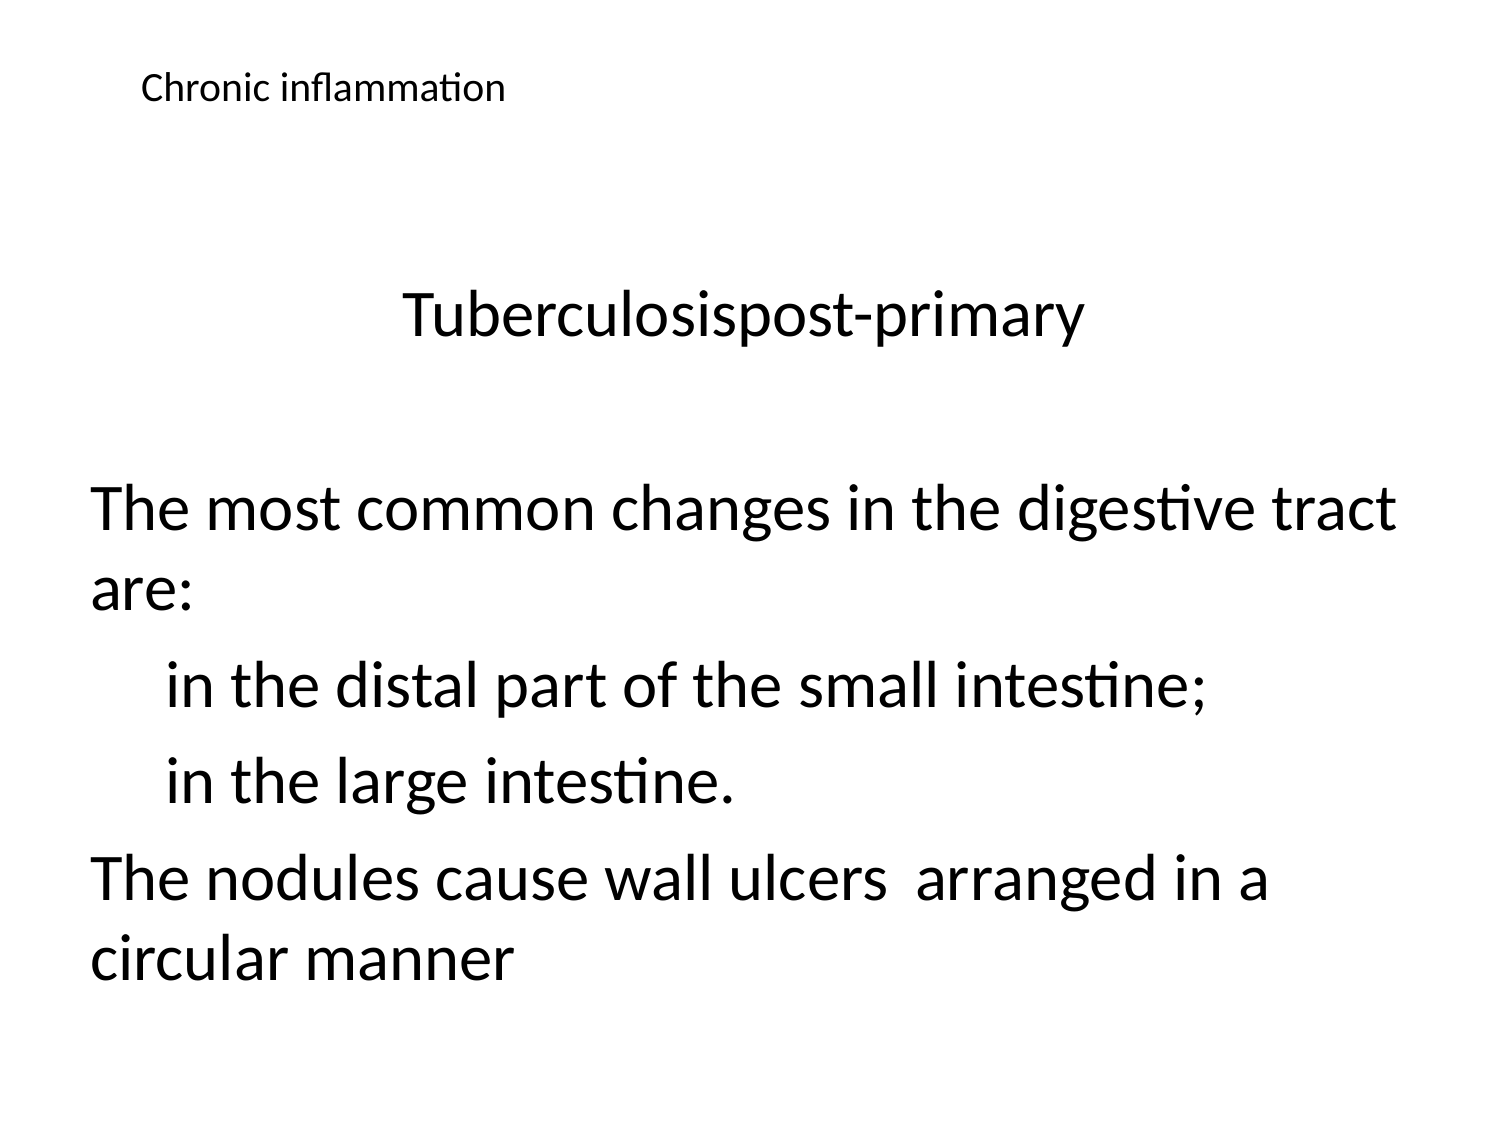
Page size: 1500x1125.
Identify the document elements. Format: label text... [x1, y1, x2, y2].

title Chronic inflammation [75, 45, 573, 126]
list Tuberculosispost-primary The most common changes in the digestive tract are: in the distal part of the small intestine; in the large intestine. The nodules cause wall ulcers arranged in a circular manner [75, 262, 1426, 1005]
